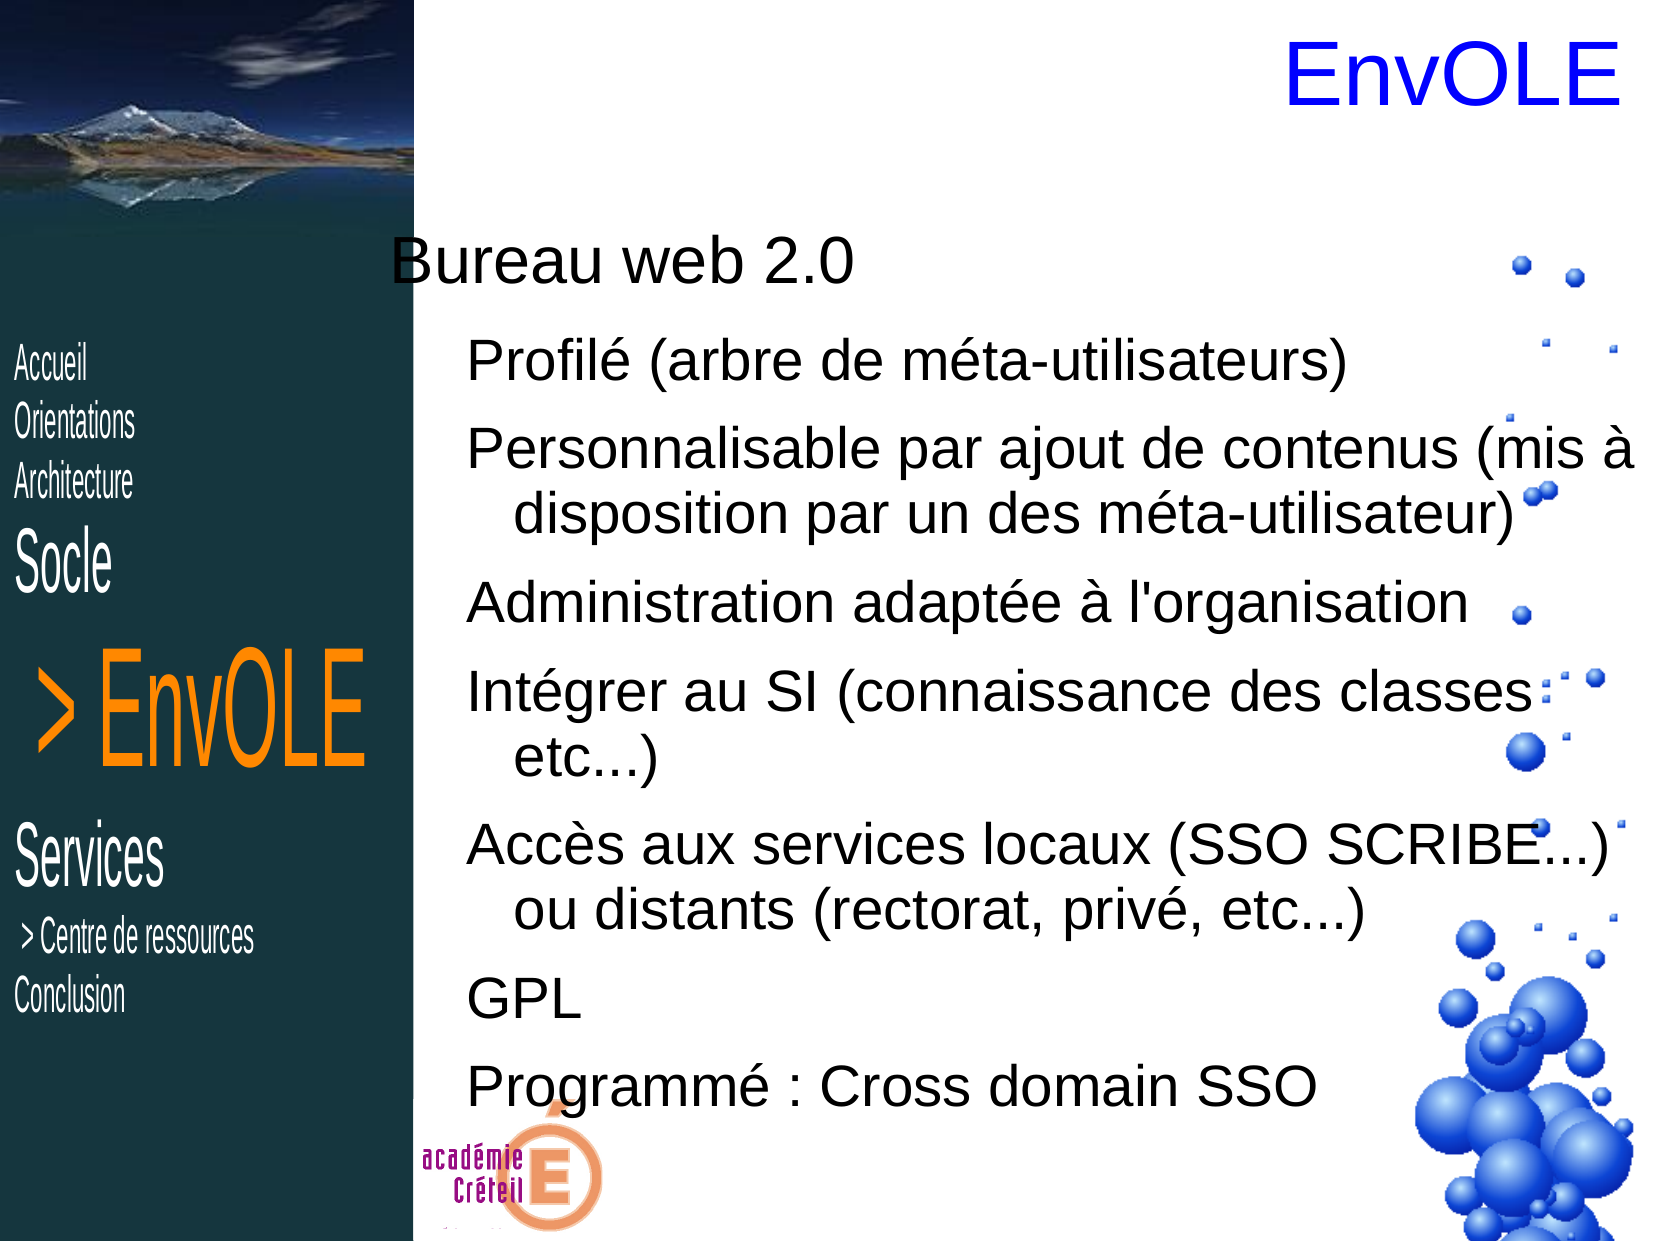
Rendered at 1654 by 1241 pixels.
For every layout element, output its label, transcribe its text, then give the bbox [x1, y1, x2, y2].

picture [0, 148, 414, 237]
picture [1412, 1152, 1648, 1241]
list Bureau web 2.0 Profilé (arbre de méta-utilisateurs) Personnalisable par ajout de contenus (mis à disposition par un des méta-utilisateur) Administration adaptée à l'organisation Intégrer au SI (connaissance des classes etc...) Accès aux services locaux (SSO SCRIBE...) ou distants (rectorat, privé, etc...) GPL Programmé : Cross domain SSO [372, 190, 1654, 1152]
picture [413, 1152, 603, 1240]
title EnvOLE [0, 0, 1625, 148]
text_box Accueil Orientations Architecture Socle > EnvOLE Services > Centre de ressources Conclusion [0, 324, 384, 1034]
